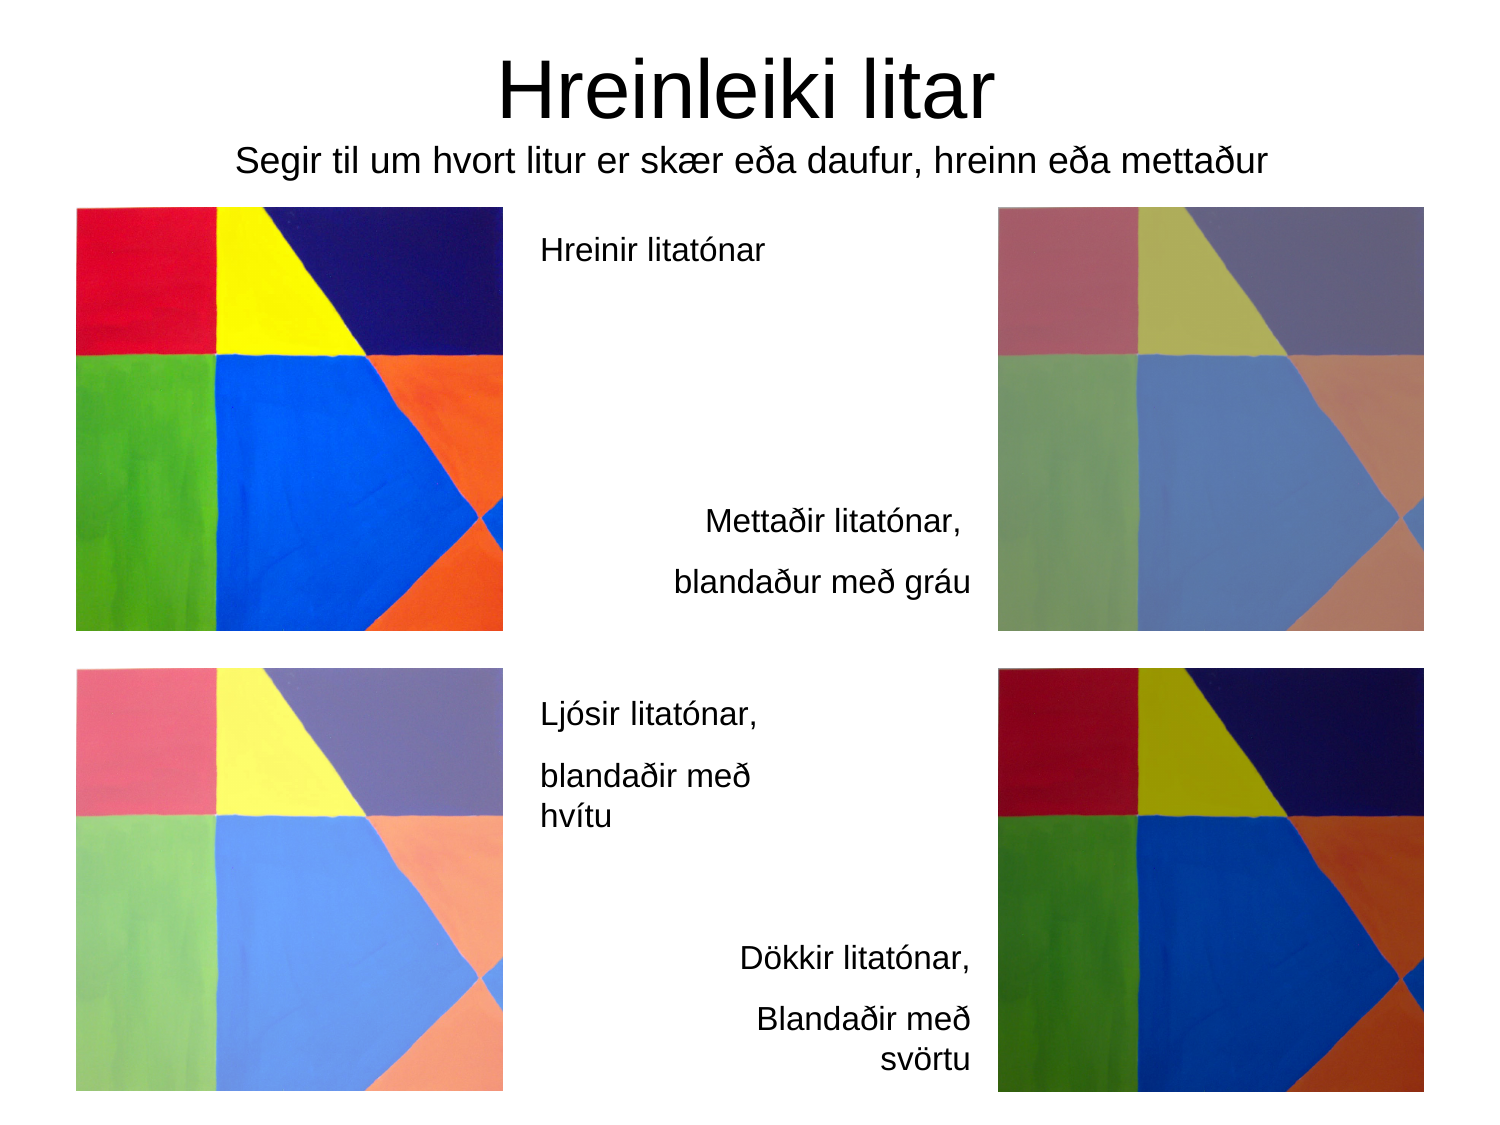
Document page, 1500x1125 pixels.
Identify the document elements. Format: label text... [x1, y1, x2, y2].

picture [998, 207, 1424, 631]
text_box Dökkir litatónar, Blandaðir með svörtu [667, 928, 986, 1085]
text_box Ljósir litatónar, blandaðir með hvítu [525, 680, 798, 842]
picture [998, 668, 1424, 1092]
text_box Mettaðir litatónar, blandaður með gráu [620, 491, 987, 608]
picture [76, 207, 503, 631]
title Hreinleiki litar Segir til um hvort litur er skær eða daufur, hreinn eða mettaður [76, 27, 1427, 189]
picture [76, 668, 503, 1091]
text_box Hreinir litatónar [525, 219, 810, 276]
